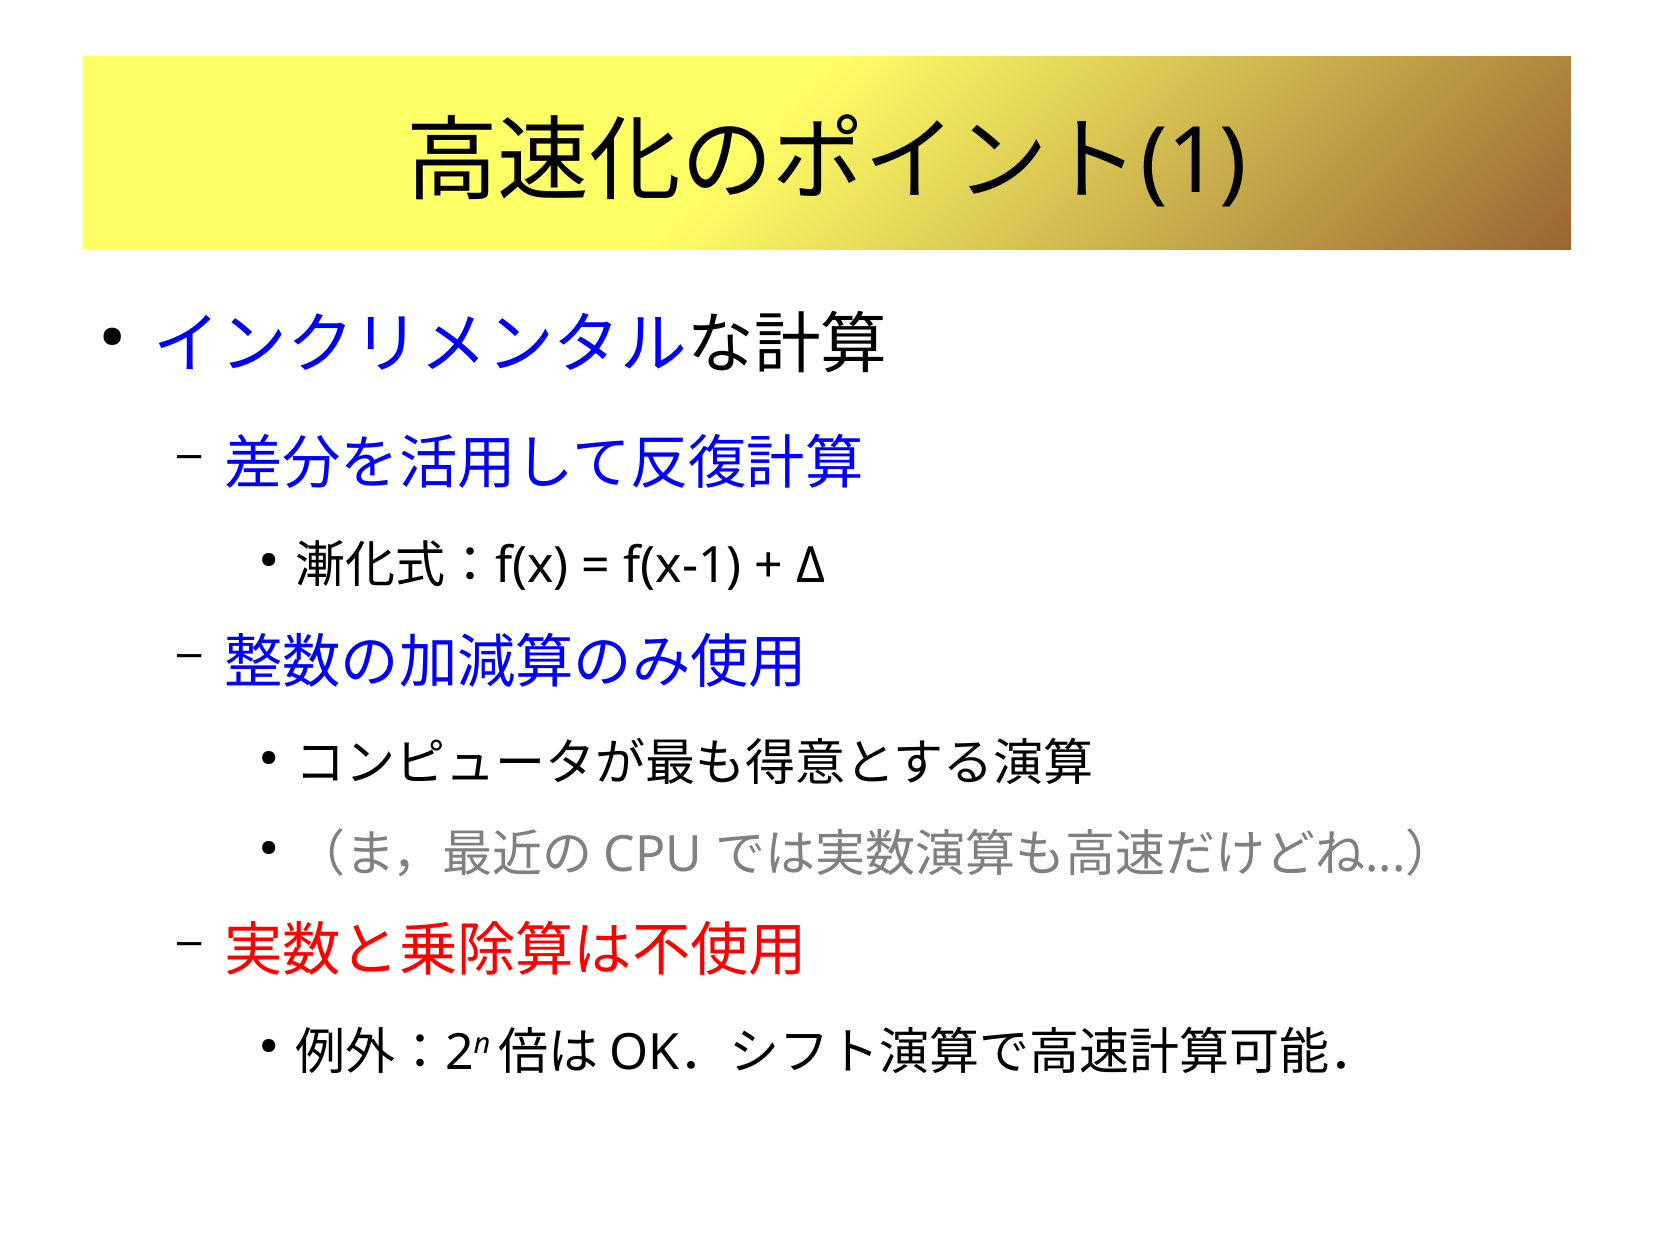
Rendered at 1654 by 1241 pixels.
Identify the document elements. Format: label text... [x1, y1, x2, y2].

title 高速化のポイント(1) [82, 56, 1571, 250]
list インクリメンタルな計算 差分を活用して反復計算 漸化式：f(x) = f(x-1) + Δ 整数の加減算のみ使用 コンピュータが最も得意とする演算 （ま，最近の CPU では実数演算も高速だけどね...） 実数と乗除算は不使用 例外：2n 倍は OK．シフト演算で高速計算可能． [82, 290, 1571, 1094]
